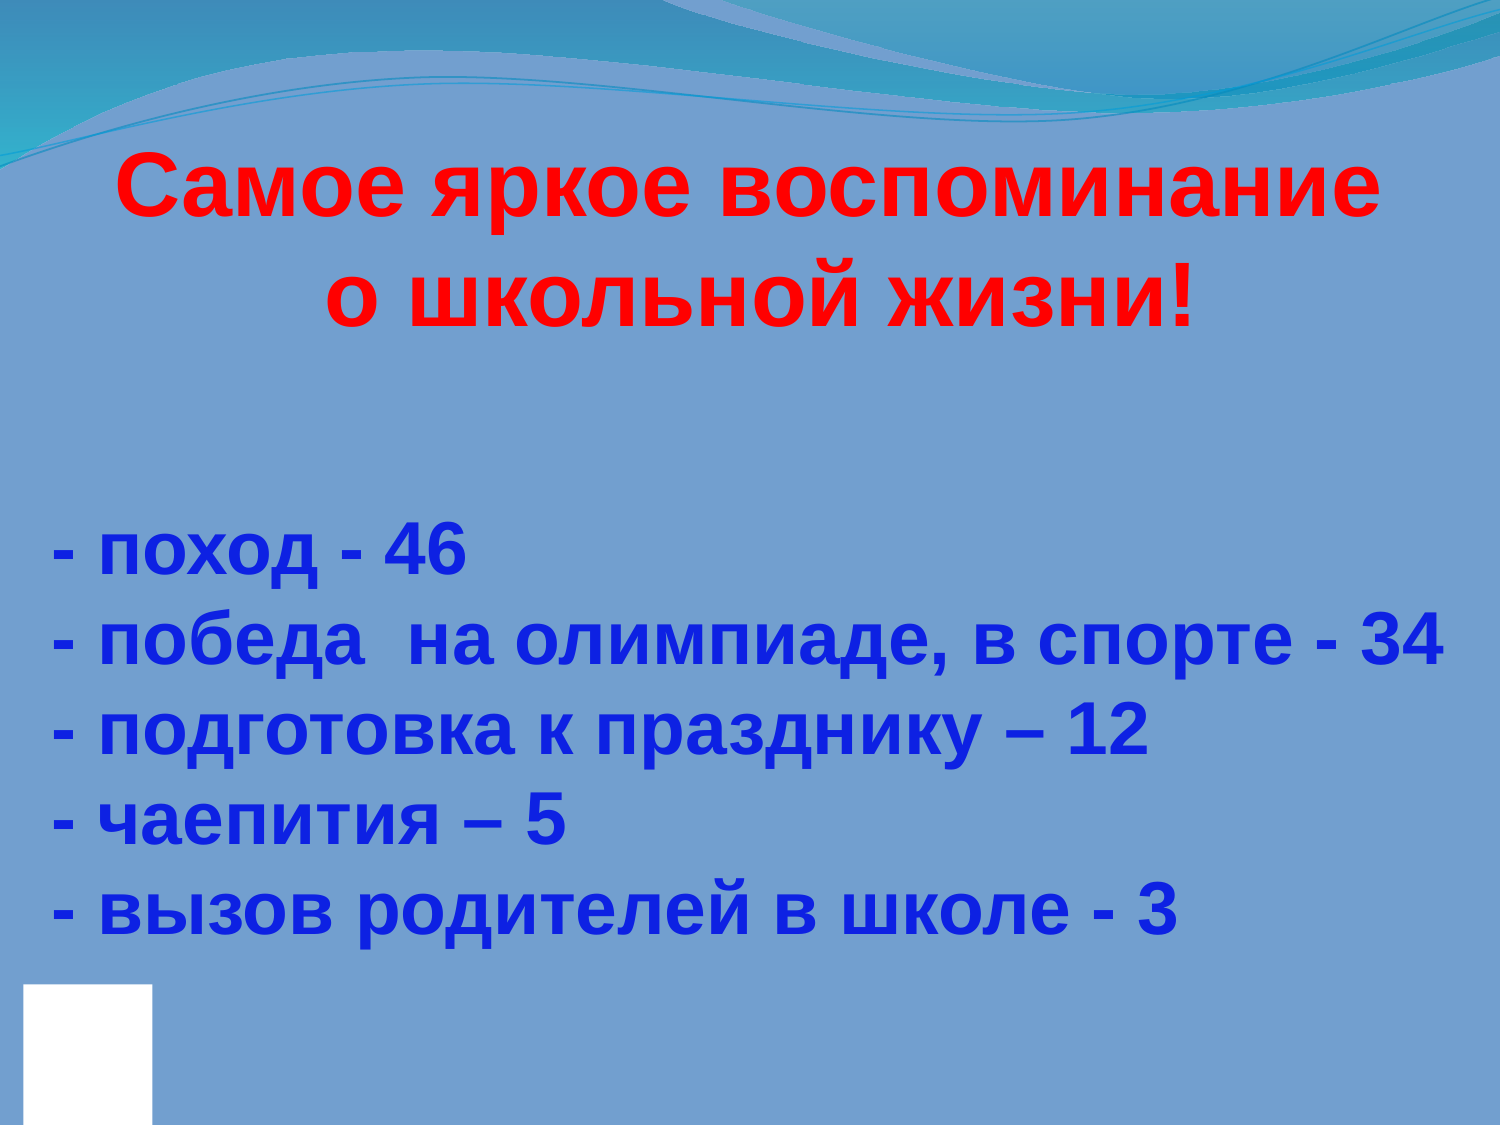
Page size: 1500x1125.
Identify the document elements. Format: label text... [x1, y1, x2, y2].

text_box Самое яркое воспоминание о школьной жизни! [81, 117, 1417, 354]
picture [1290, 68, 1306, 74]
text_box [23, 984, 153, 1125]
text_box - поход - 46 - победа на олимпиаде, в спорте - 34 - подготовка к празднику – 12 - чаепития – 5 - вызов родителей в школе - 3 [36, 491, 1460, 957]
